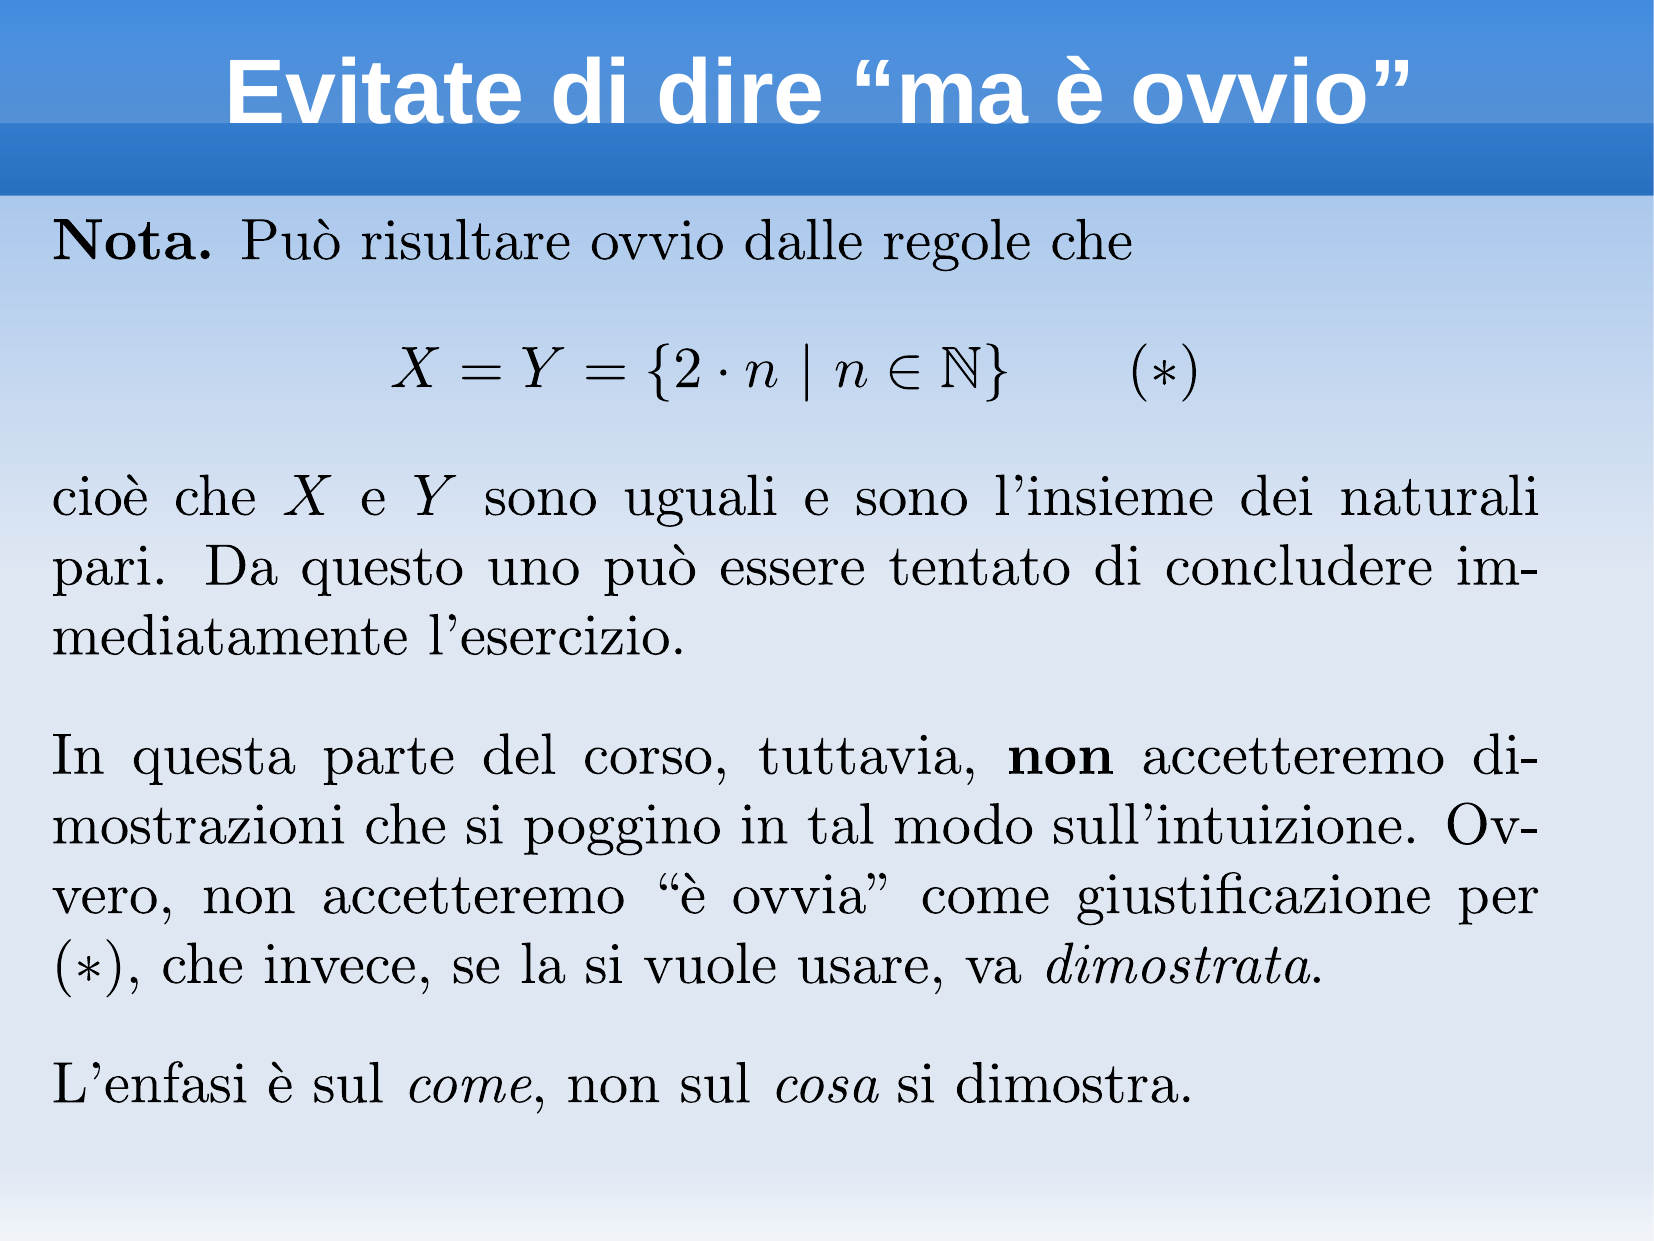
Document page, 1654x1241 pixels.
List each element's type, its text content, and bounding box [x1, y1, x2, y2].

picture [0, 0, 1654, 1241]
text_box [51, 218, 1540, 1114]
title Evitate di dire “ma è ovvio” [76, 0, 1565, 196]
